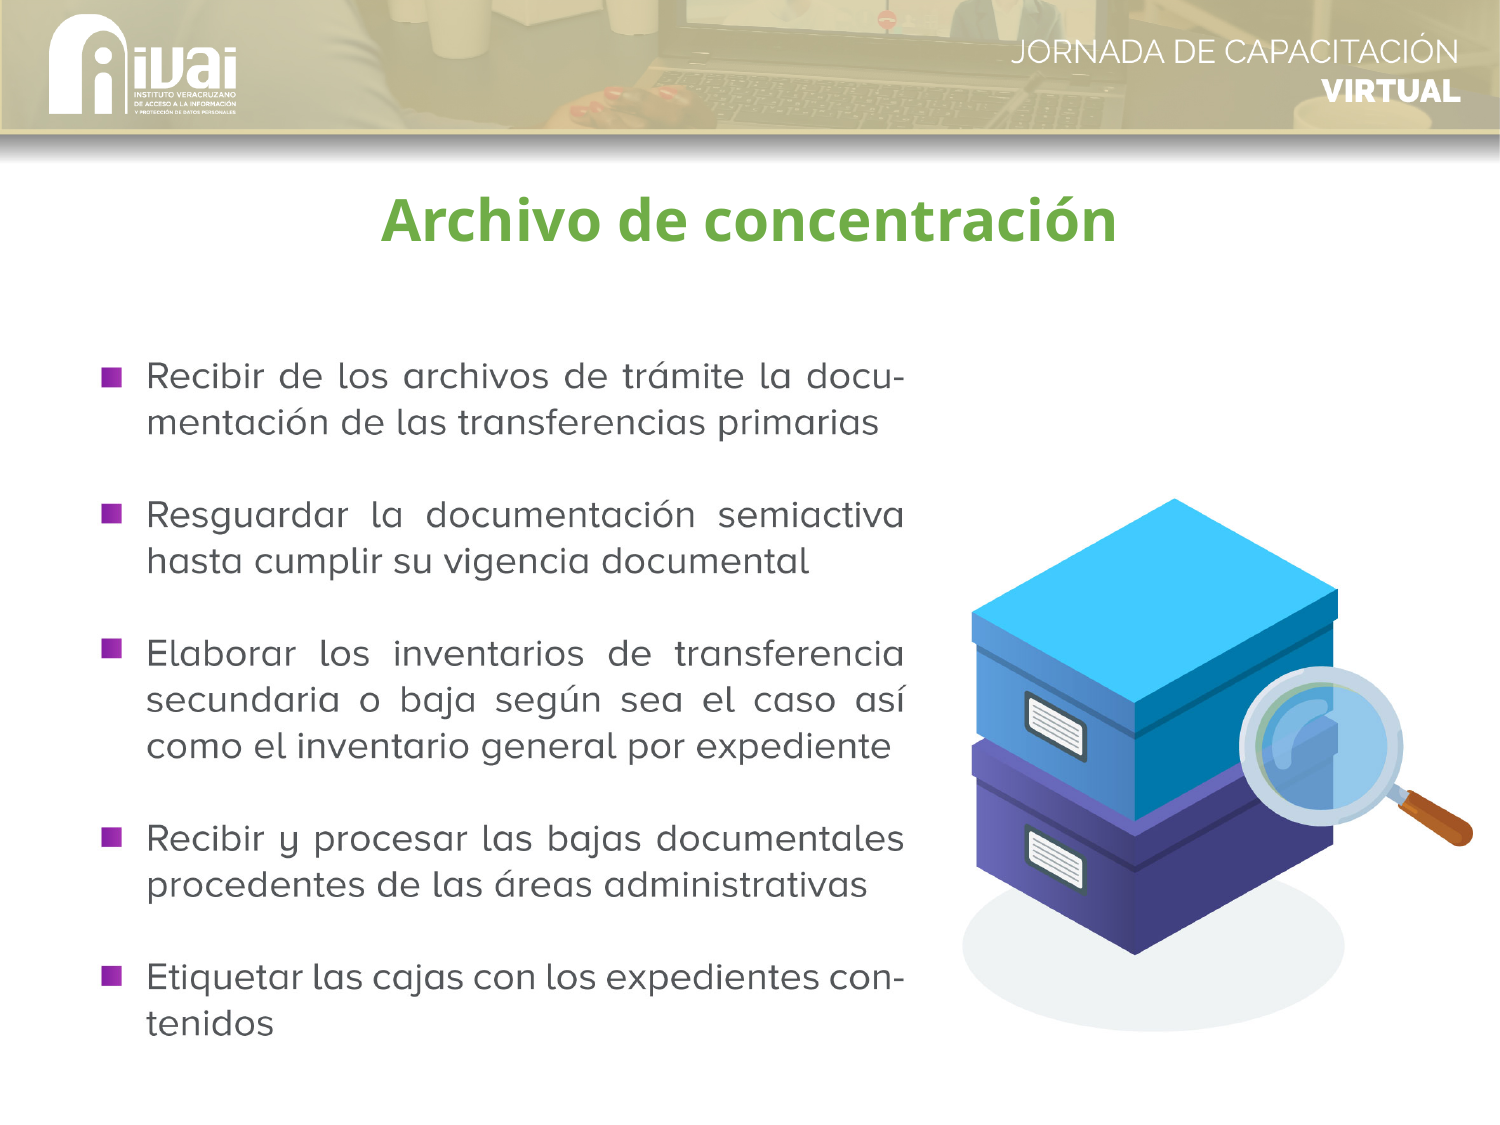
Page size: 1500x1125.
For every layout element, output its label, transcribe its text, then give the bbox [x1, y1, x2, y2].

picture [0, 277, 1500, 1125]
title Archivo de concentración [103, 167, 1397, 277]
